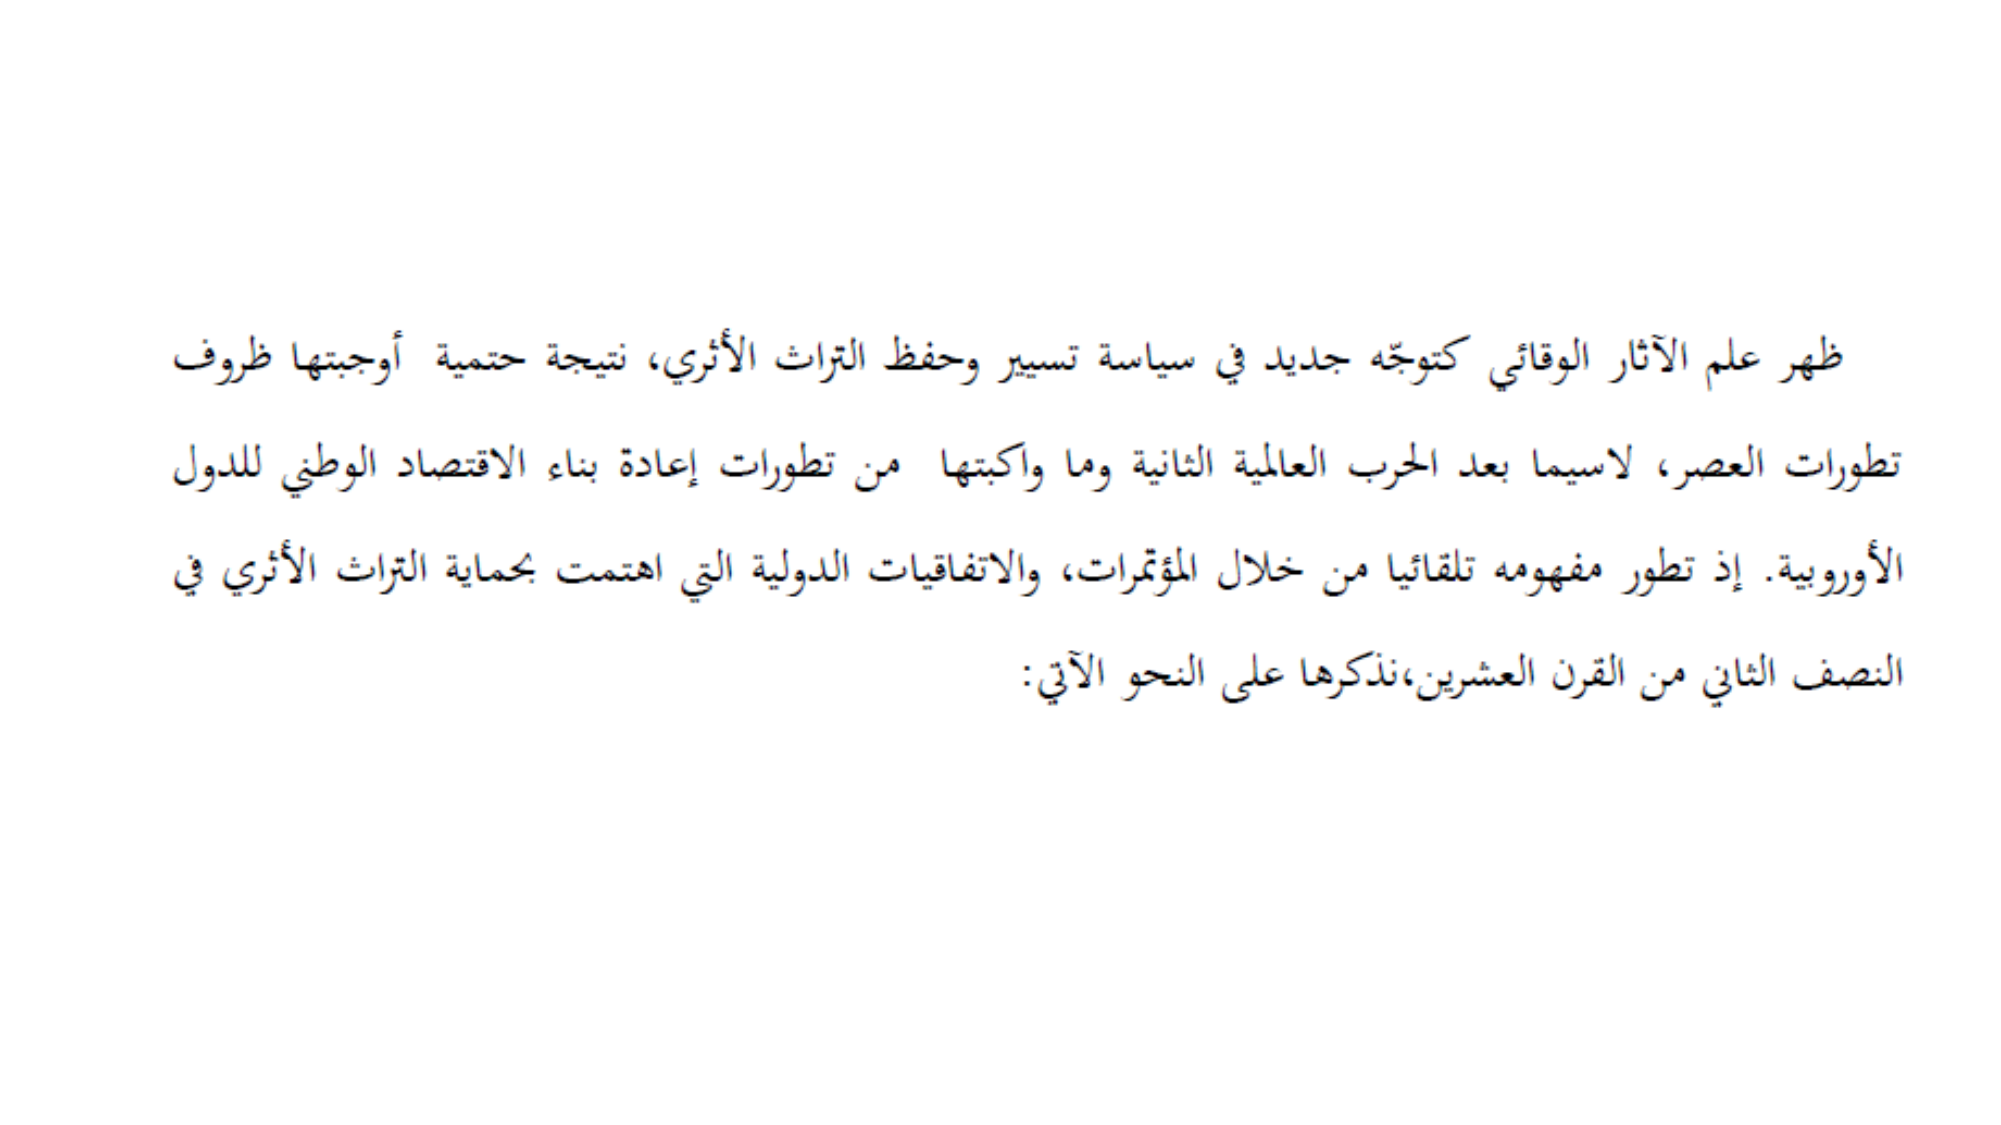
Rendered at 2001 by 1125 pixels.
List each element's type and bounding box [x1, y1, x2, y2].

picture [132, 281, 1917, 730]
